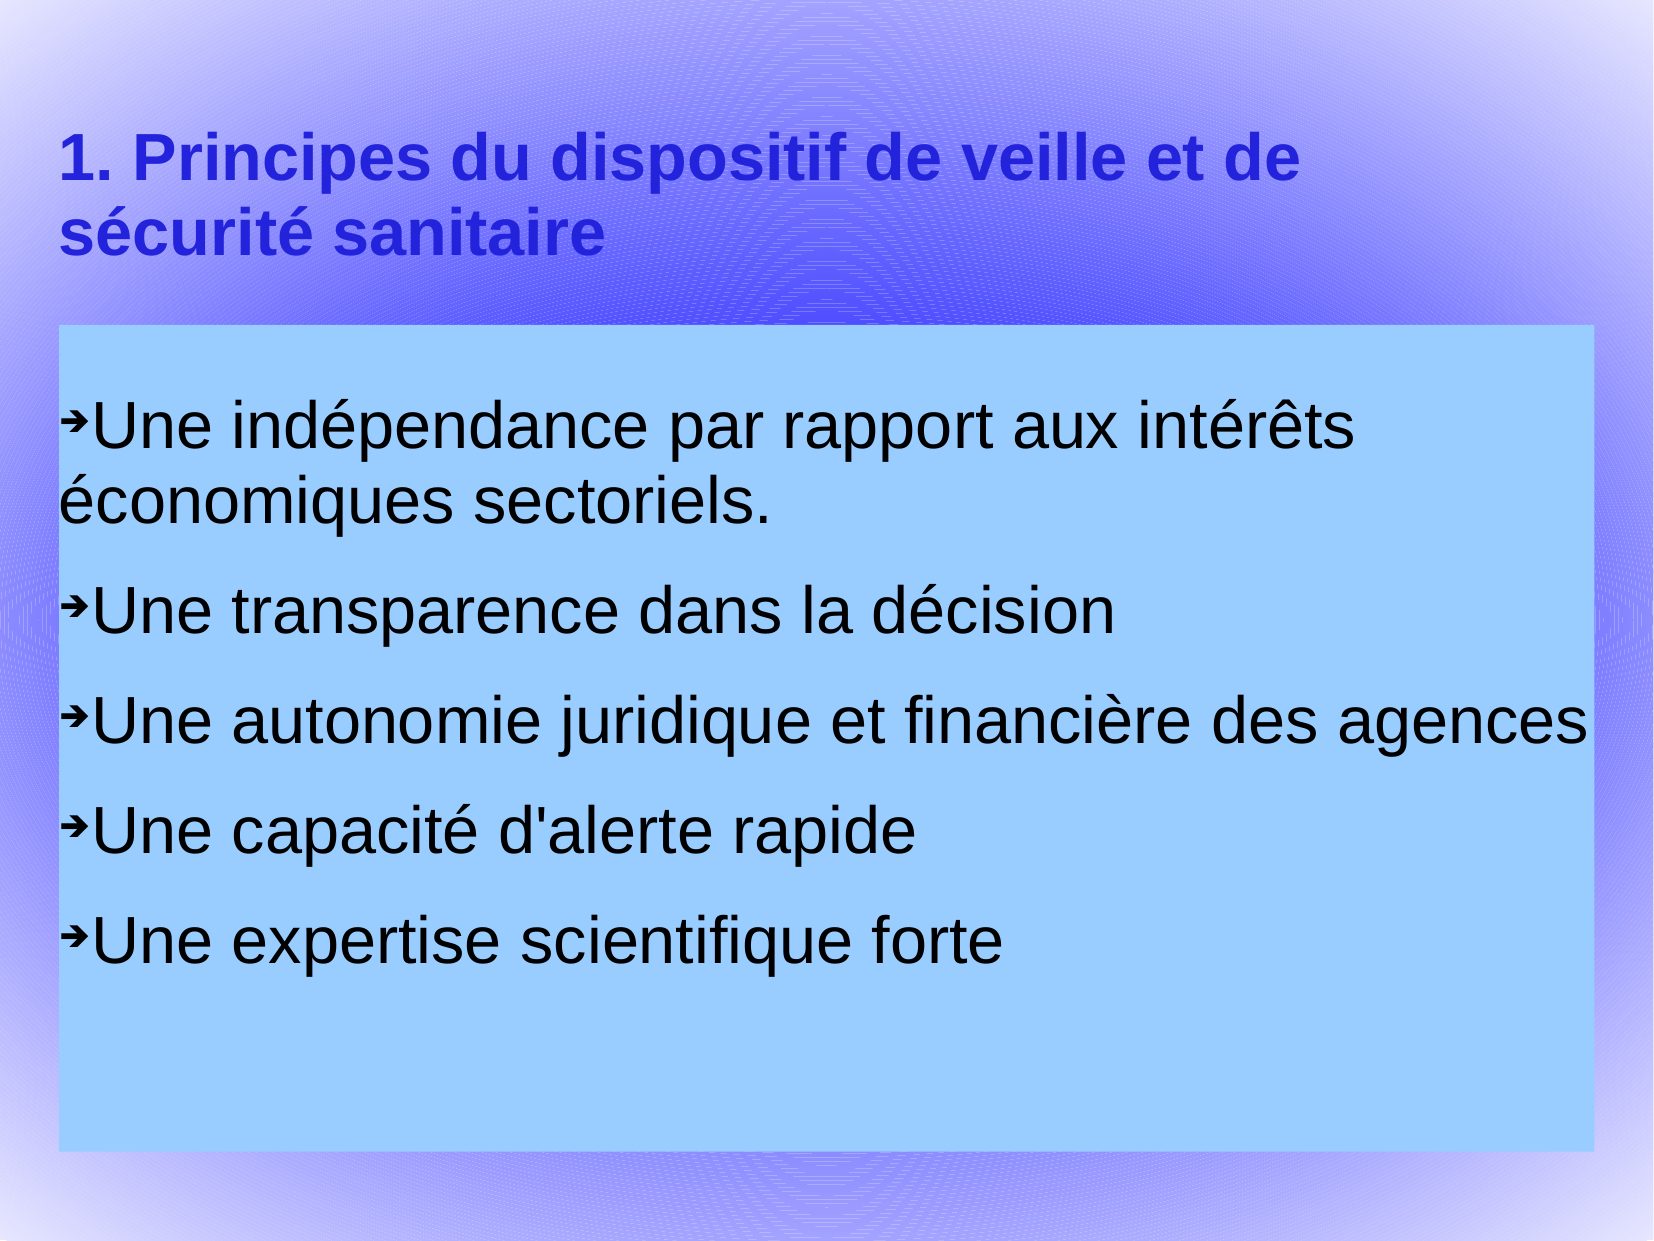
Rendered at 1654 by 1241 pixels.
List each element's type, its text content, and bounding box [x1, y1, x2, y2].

subtitle Une indépendance par rapport aux intérêts économiques sectoriels. Une transparence dans la décision Une autonomie juridique et financière des agences Une capacité d'alerte rapide Une expertise scientifique forte [59, 324, 1595, 1152]
title 1. Principes du dispositif de veille et de sécurité sanitaire [59, 91, 1534, 299]
